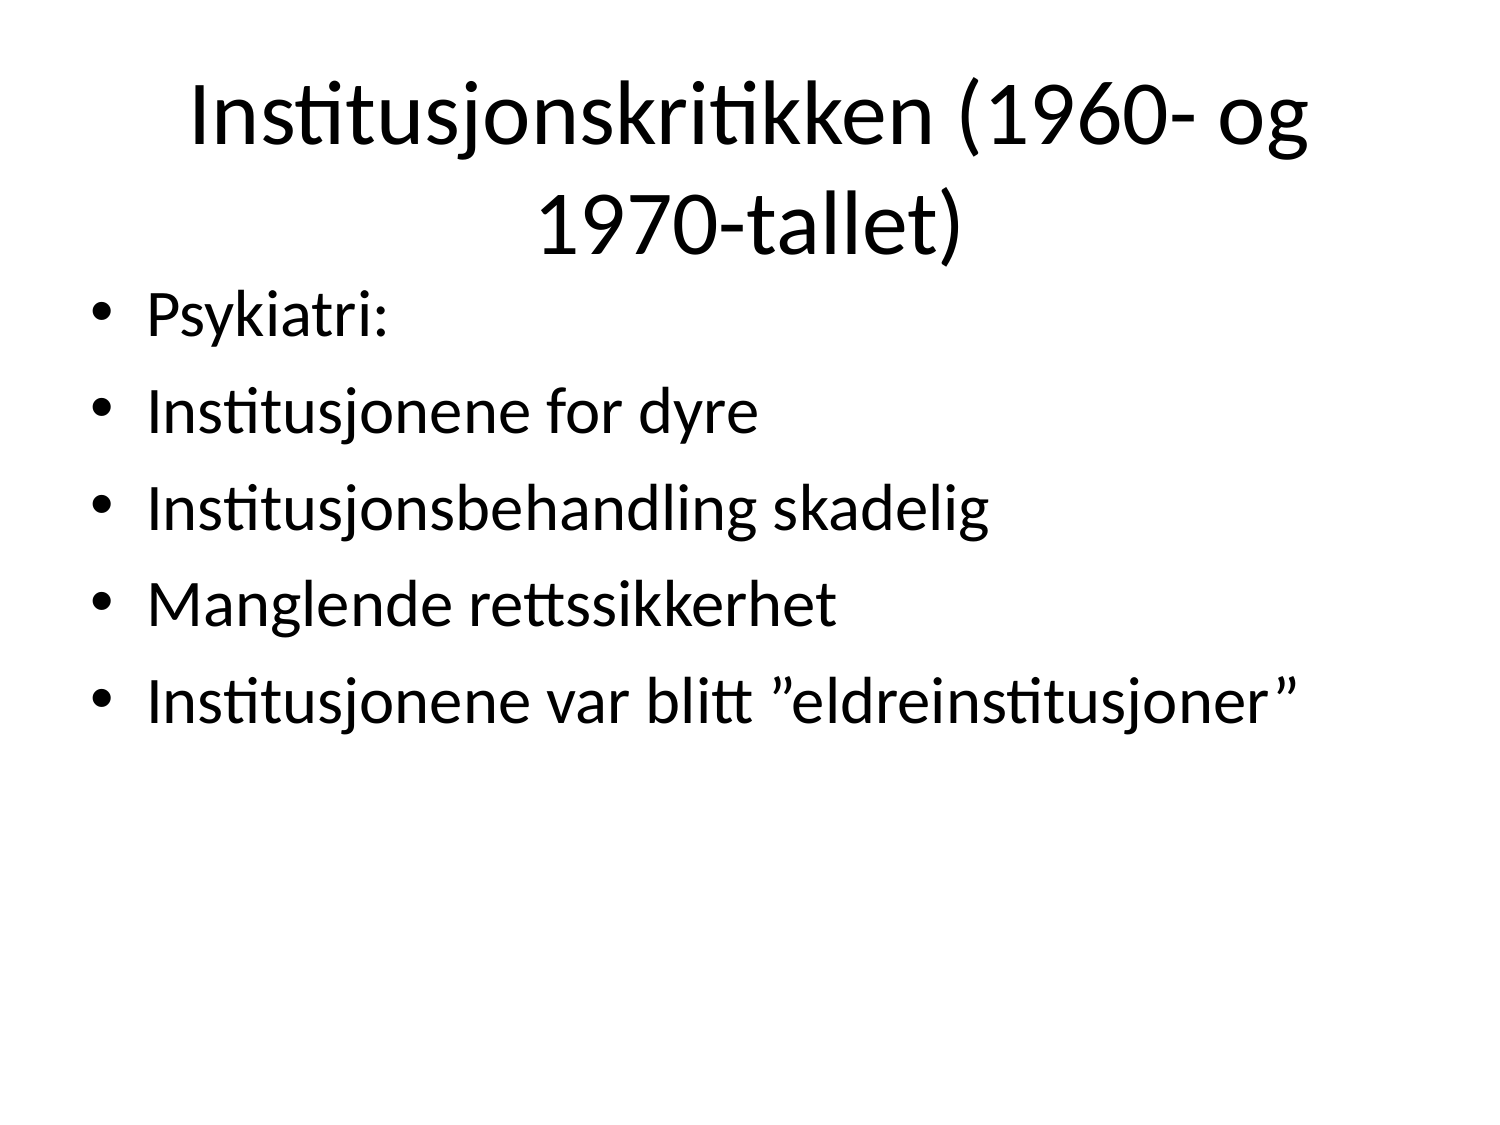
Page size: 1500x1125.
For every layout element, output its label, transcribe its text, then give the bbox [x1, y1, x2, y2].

list Psykiatri: Institusjonene for dyre Institusjonsbehandling skadelig Manglende rettssikkerhet Institusjonene var blitt ”eldreinstitusjoner” [75, 262, 1426, 1005]
title Institusjonskritikken (1960- og 1970-tallet) [75, 45, 1426, 233]
